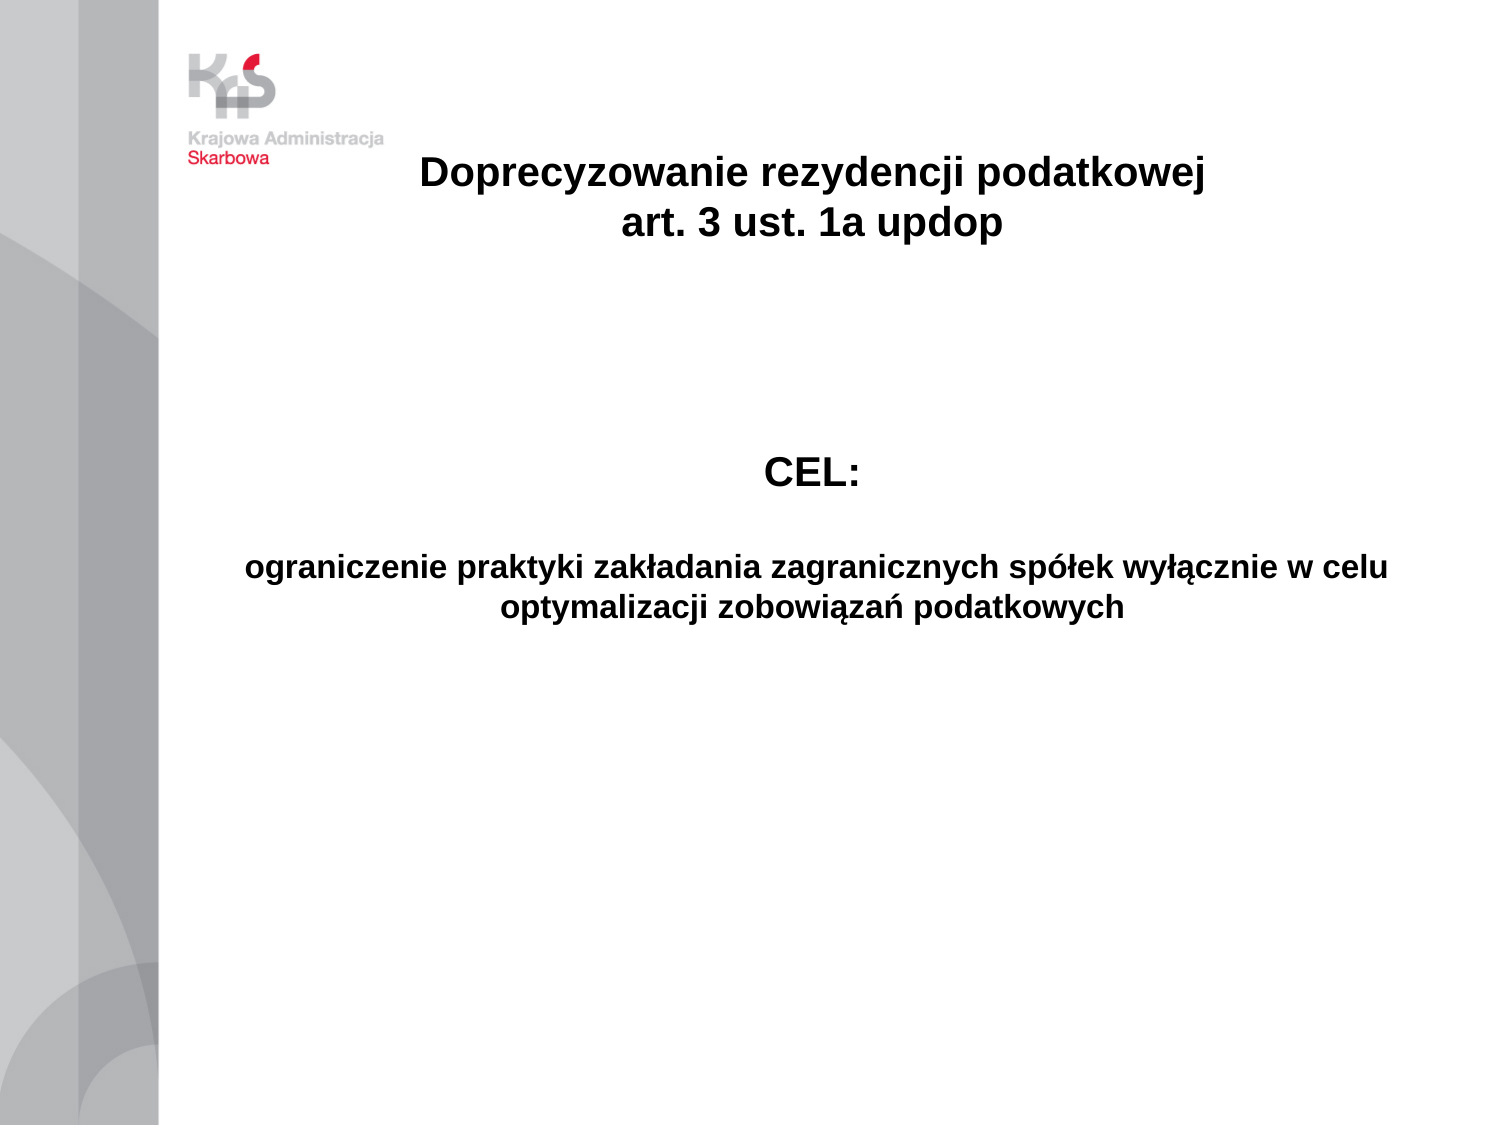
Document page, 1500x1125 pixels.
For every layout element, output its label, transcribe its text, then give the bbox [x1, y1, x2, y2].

picture [0, 0, 1500, 1125]
text_box Doprecyzowanie rezydencji podatkowej art. 3 ust. 1a updop CEL: ograniczenie praktyki zakładania zagranicznych spółek wyłącznie w celu optymalizacji zobowiązań podatkowych [177, 137, 1449, 296]
